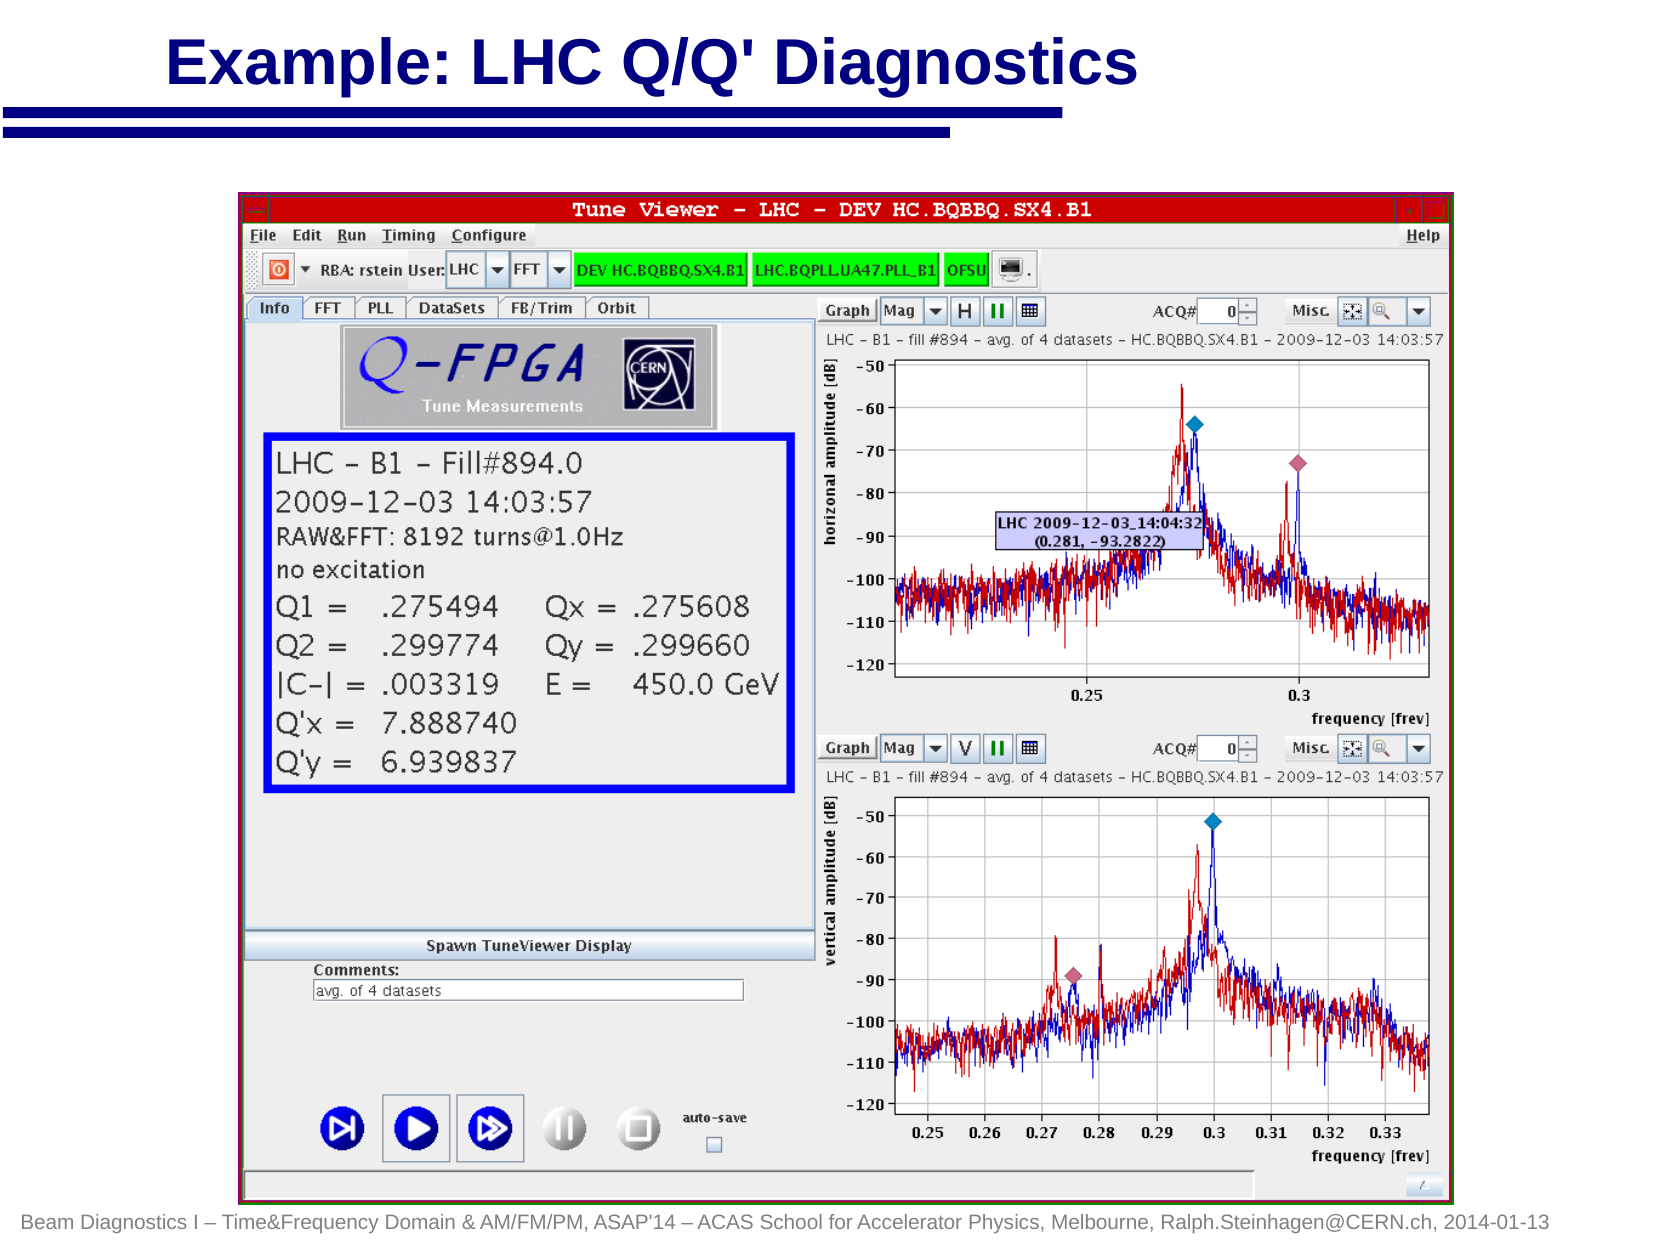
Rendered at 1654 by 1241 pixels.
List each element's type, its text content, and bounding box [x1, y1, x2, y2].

title Example: LHC Q/Q' Diagnostics [165, 0, 1590, 124]
picture [238, 192, 1454, 1205]
